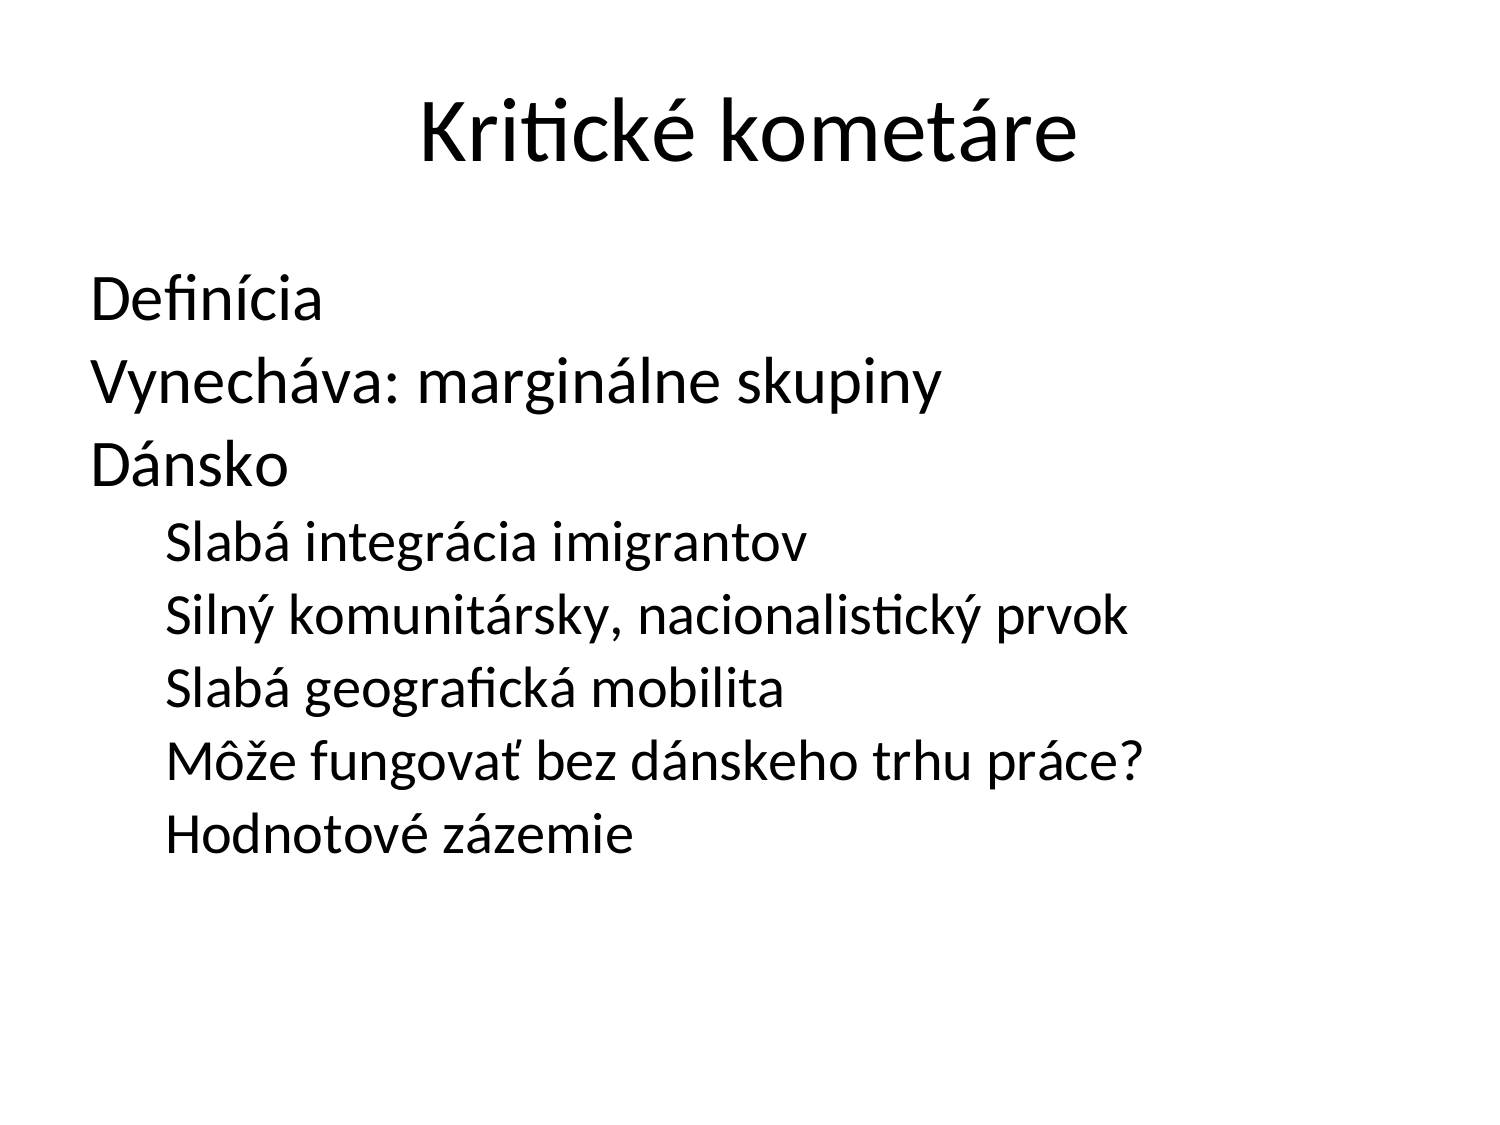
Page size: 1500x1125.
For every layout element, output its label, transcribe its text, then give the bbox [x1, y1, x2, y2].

list Definícia Vynecháva: marginálne skupiny Dánsko Slabá integrácia imigrantov Silný komunitársky, nacionalistický prvok Slabá geografická mobilita Môže fungovať bez dánskeho trhu práce? Hodnotové zázemie [75, 262, 1426, 1125]
title Kritické kometáre [75, 45, 1426, 233]
